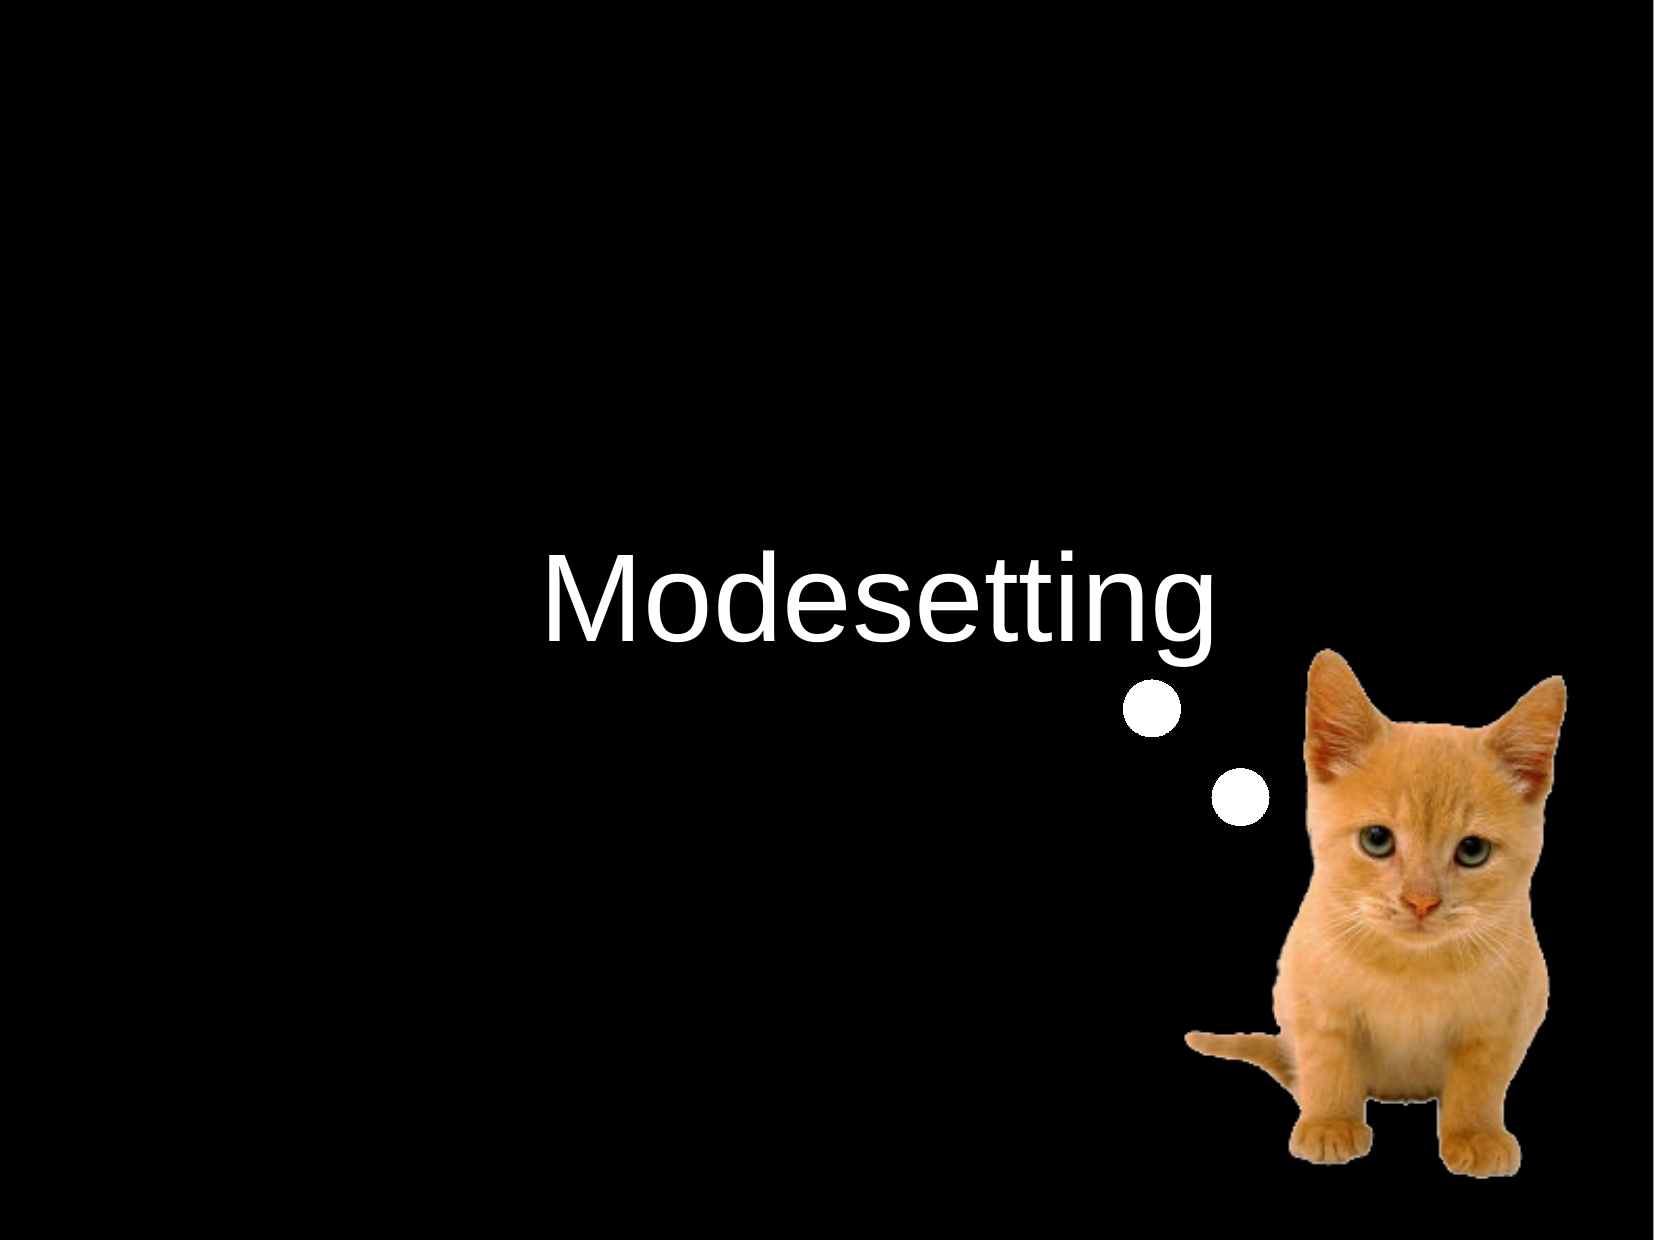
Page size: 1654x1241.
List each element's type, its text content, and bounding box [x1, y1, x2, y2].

text_box [1210, 767, 1271, 827]
text_box Modesetting [525, 520, 1236, 676]
picture [937, 600, 1654, 1225]
text_box [1122, 678, 1182, 738]
